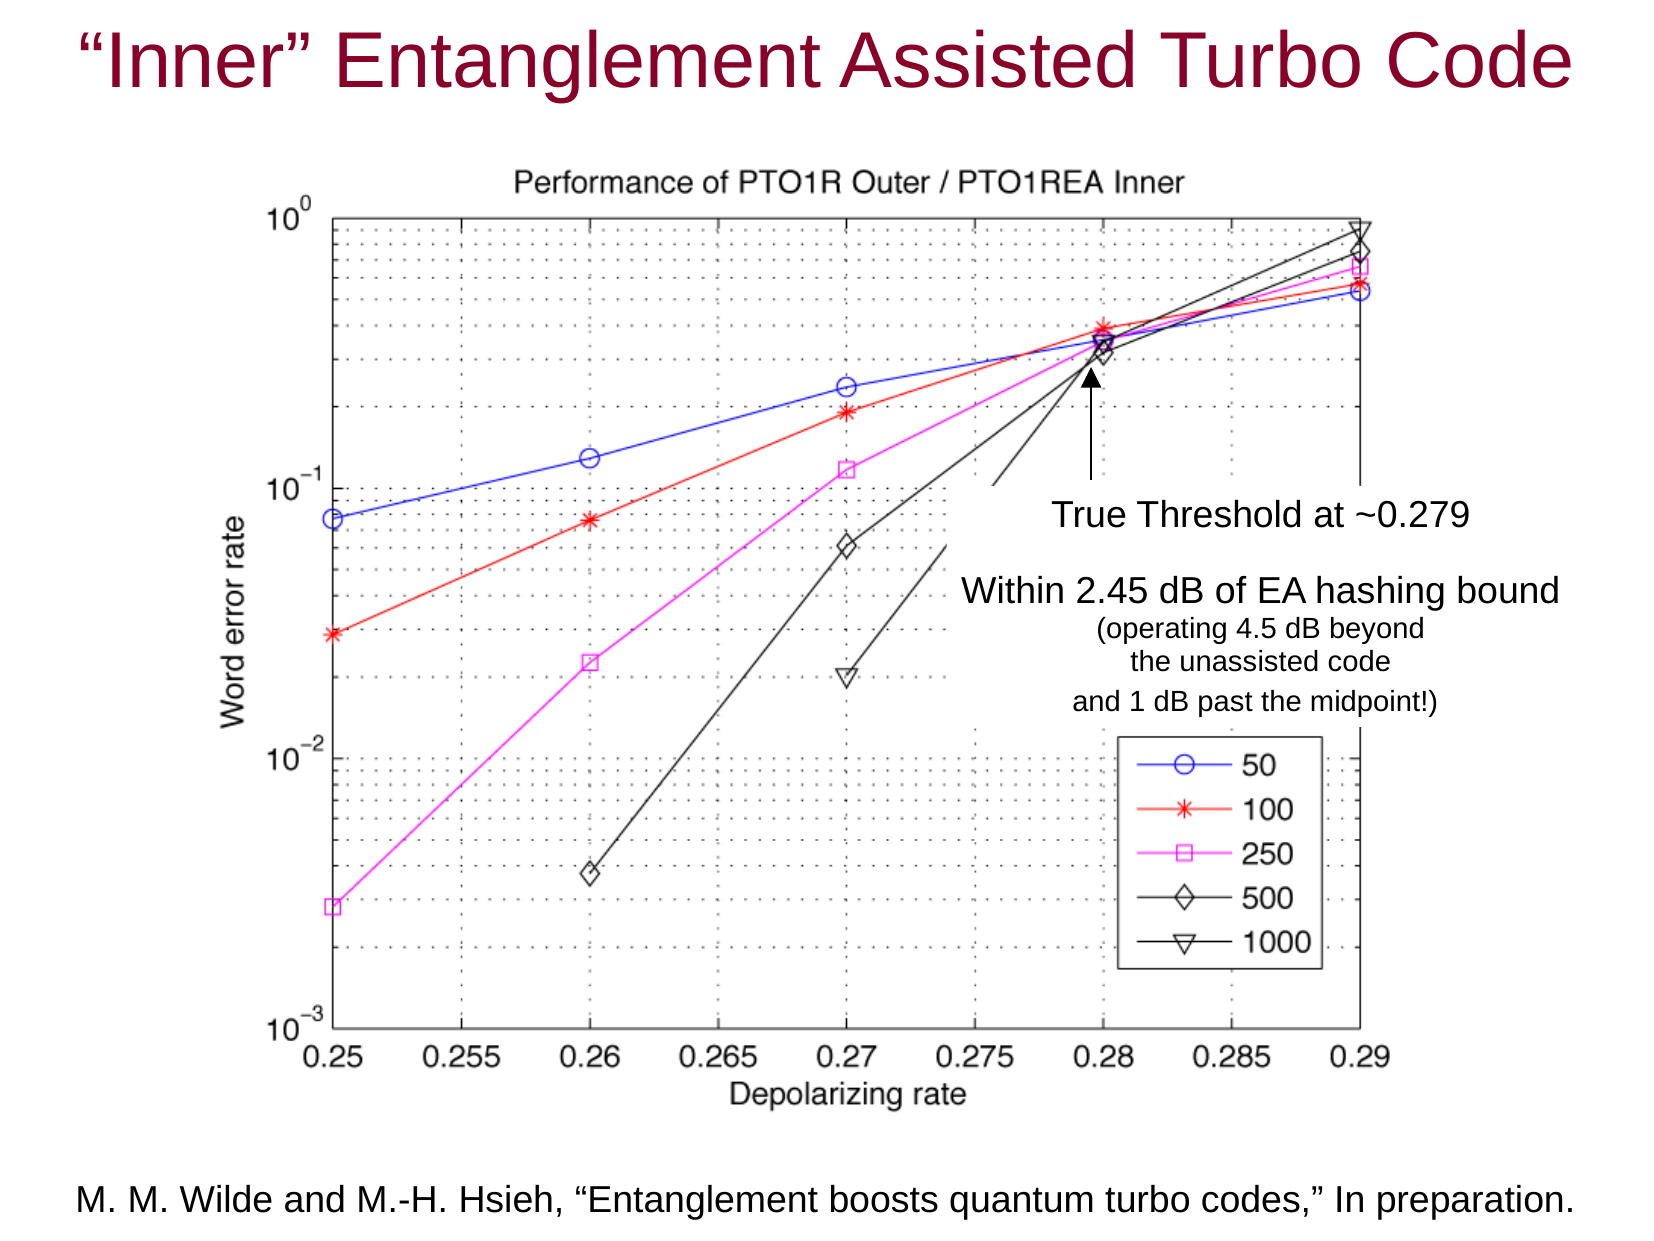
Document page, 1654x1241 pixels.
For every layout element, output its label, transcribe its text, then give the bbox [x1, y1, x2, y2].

text_box M. M. Wilde and M.-H. Hsieh, “Entanglement boosts quantum turbo codes,” In preparation. [60, 1171, 1594, 1229]
title “Inner” Entanglement Assisted Turbo Code [0, 0, 1654, 113]
text_box True Threshold at ~0.279 Within 2.45 dB of EA hashing bound (operating 4.5 dB beyond the unassisted code and 1 dB past the midpoint!) [946, 485, 1577, 727]
picture [161, 144, 1487, 1138]
